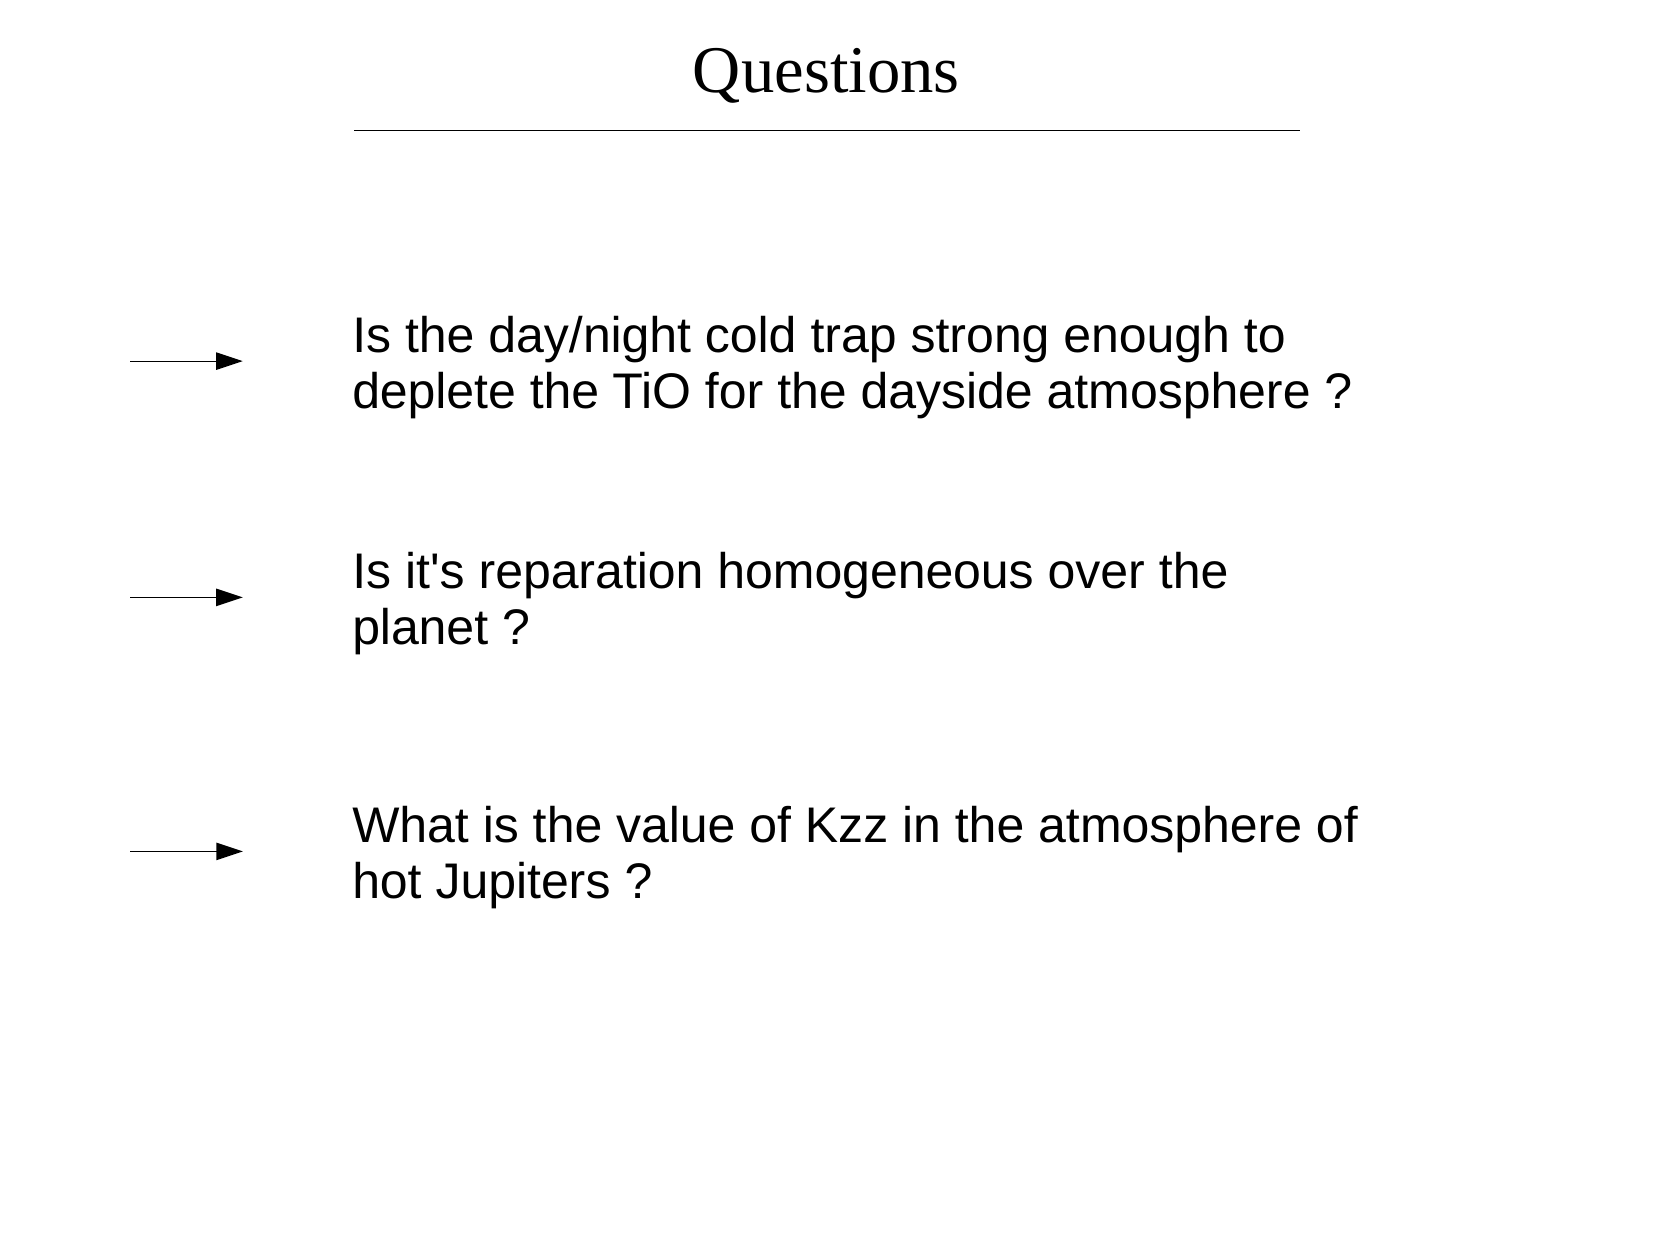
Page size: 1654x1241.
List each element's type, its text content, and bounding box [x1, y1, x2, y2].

text_box Questions [0, 25, 1654, 115]
text_box Is it's reparation homogeneous over the planet ? [337, 536, 1426, 663]
text_box Is the day/night cold trap strong enough to deplete the TiO for the dayside atmosphere ? [337, 300, 1426, 427]
text_box What is the value of Kzz in the atmosphere of hot Jupiters ? [337, 790, 1426, 917]
